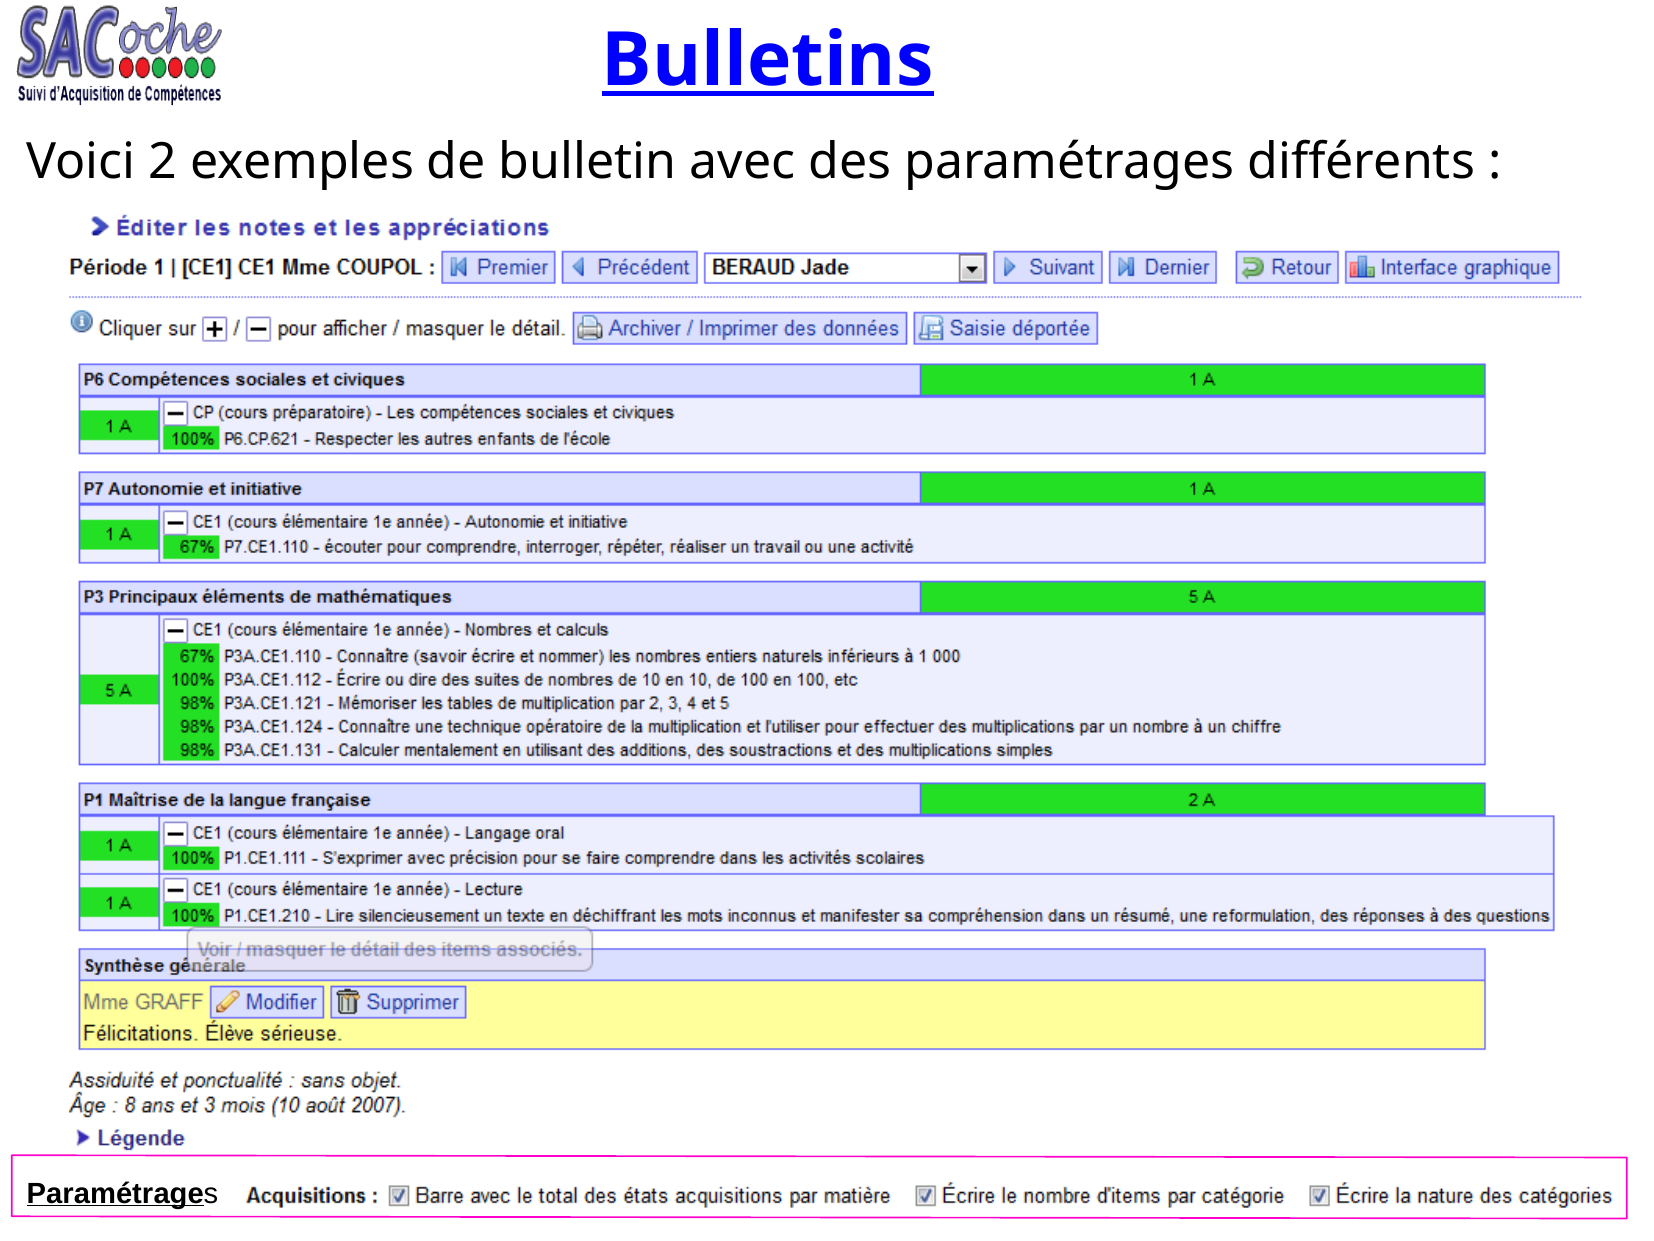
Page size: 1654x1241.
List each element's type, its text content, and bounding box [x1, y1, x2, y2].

picture [68, 209, 1583, 1156]
text_box Paramétrages [11, 1169, 233, 1218]
text_box Voici 2 exemples de bulletin avec des paramétrages différents : [11, 118, 1532, 203]
picture [236, 1181, 1625, 1217]
picture [13, 1, 23, 107]
title Bulletins [23, 0, 1512, 118]
